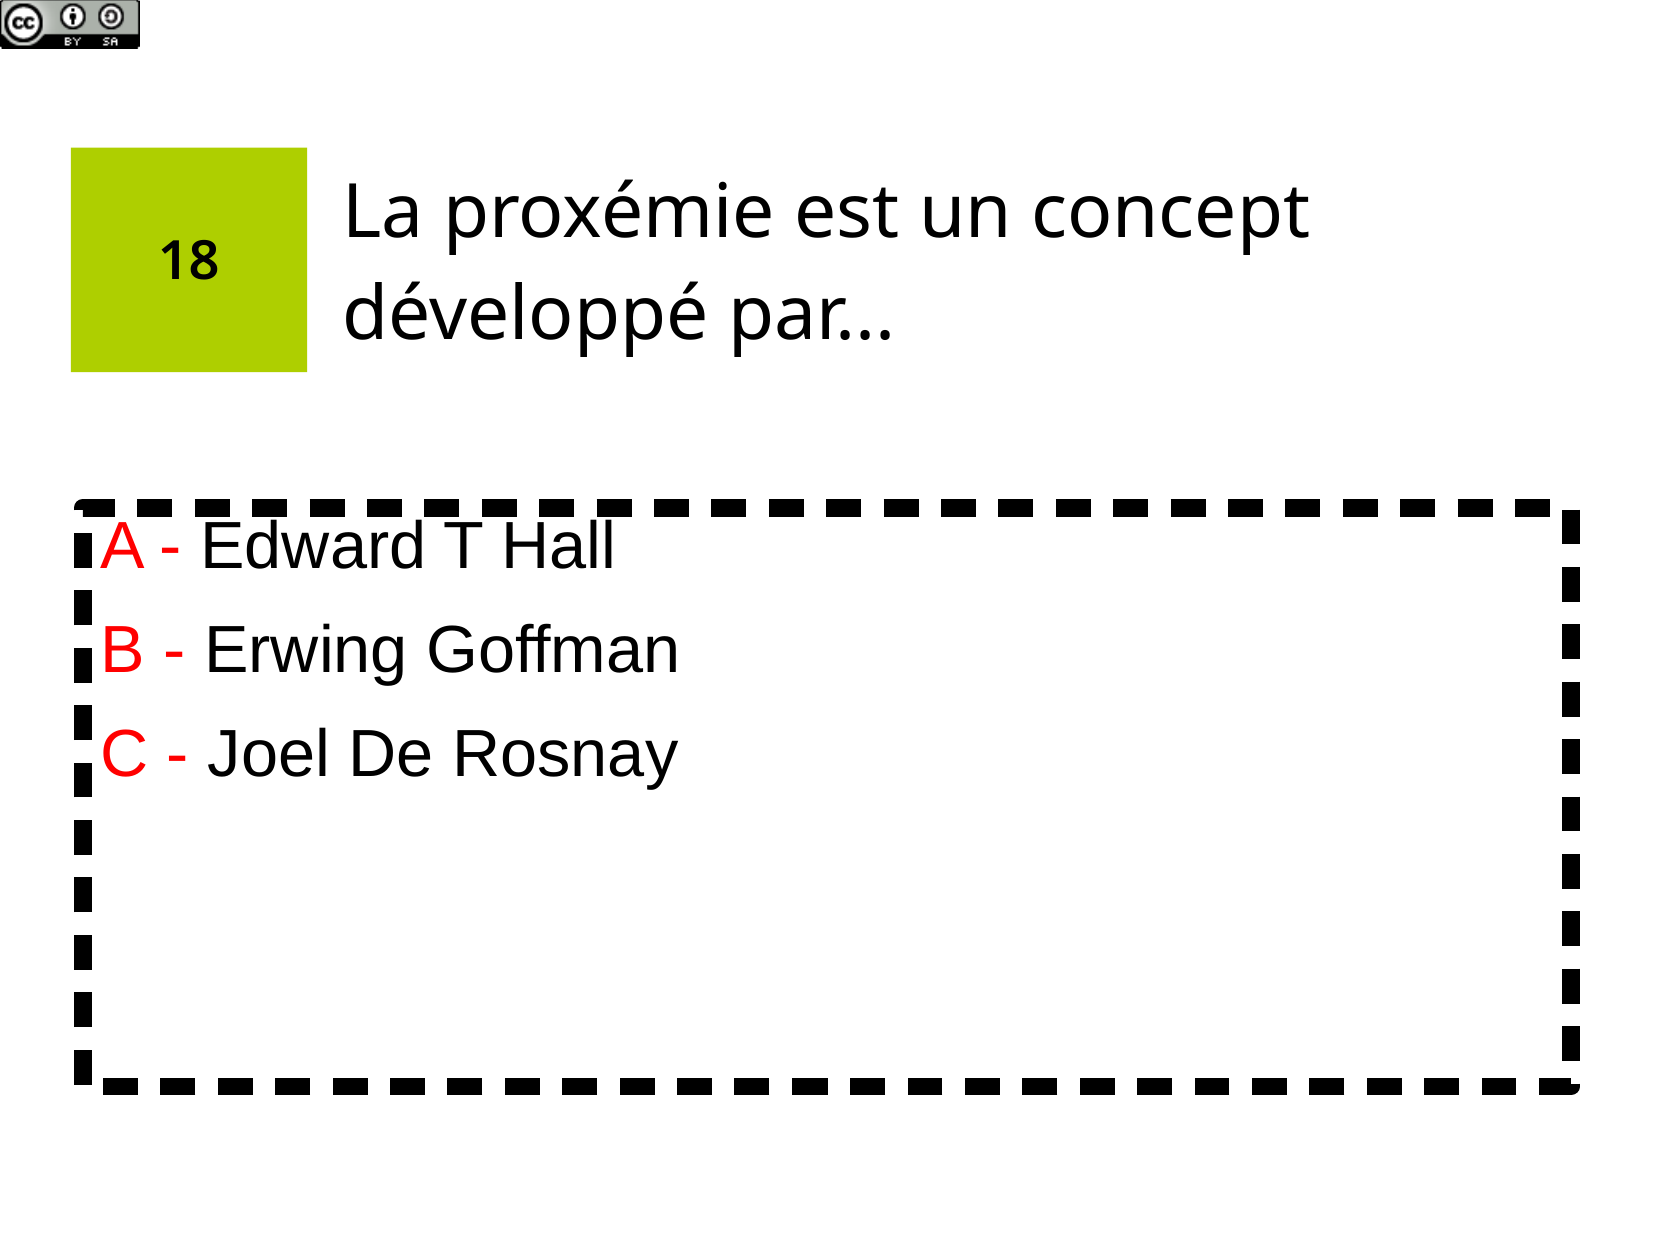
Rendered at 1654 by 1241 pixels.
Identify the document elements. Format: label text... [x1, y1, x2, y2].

picture [0, 0, 140, 49]
title La proxémie est un concept développé par... [342, 59, 1571, 461]
list Edward T Hall Erwing Goffman Joel De Rosnay [82, 507, 1571, 1087]
